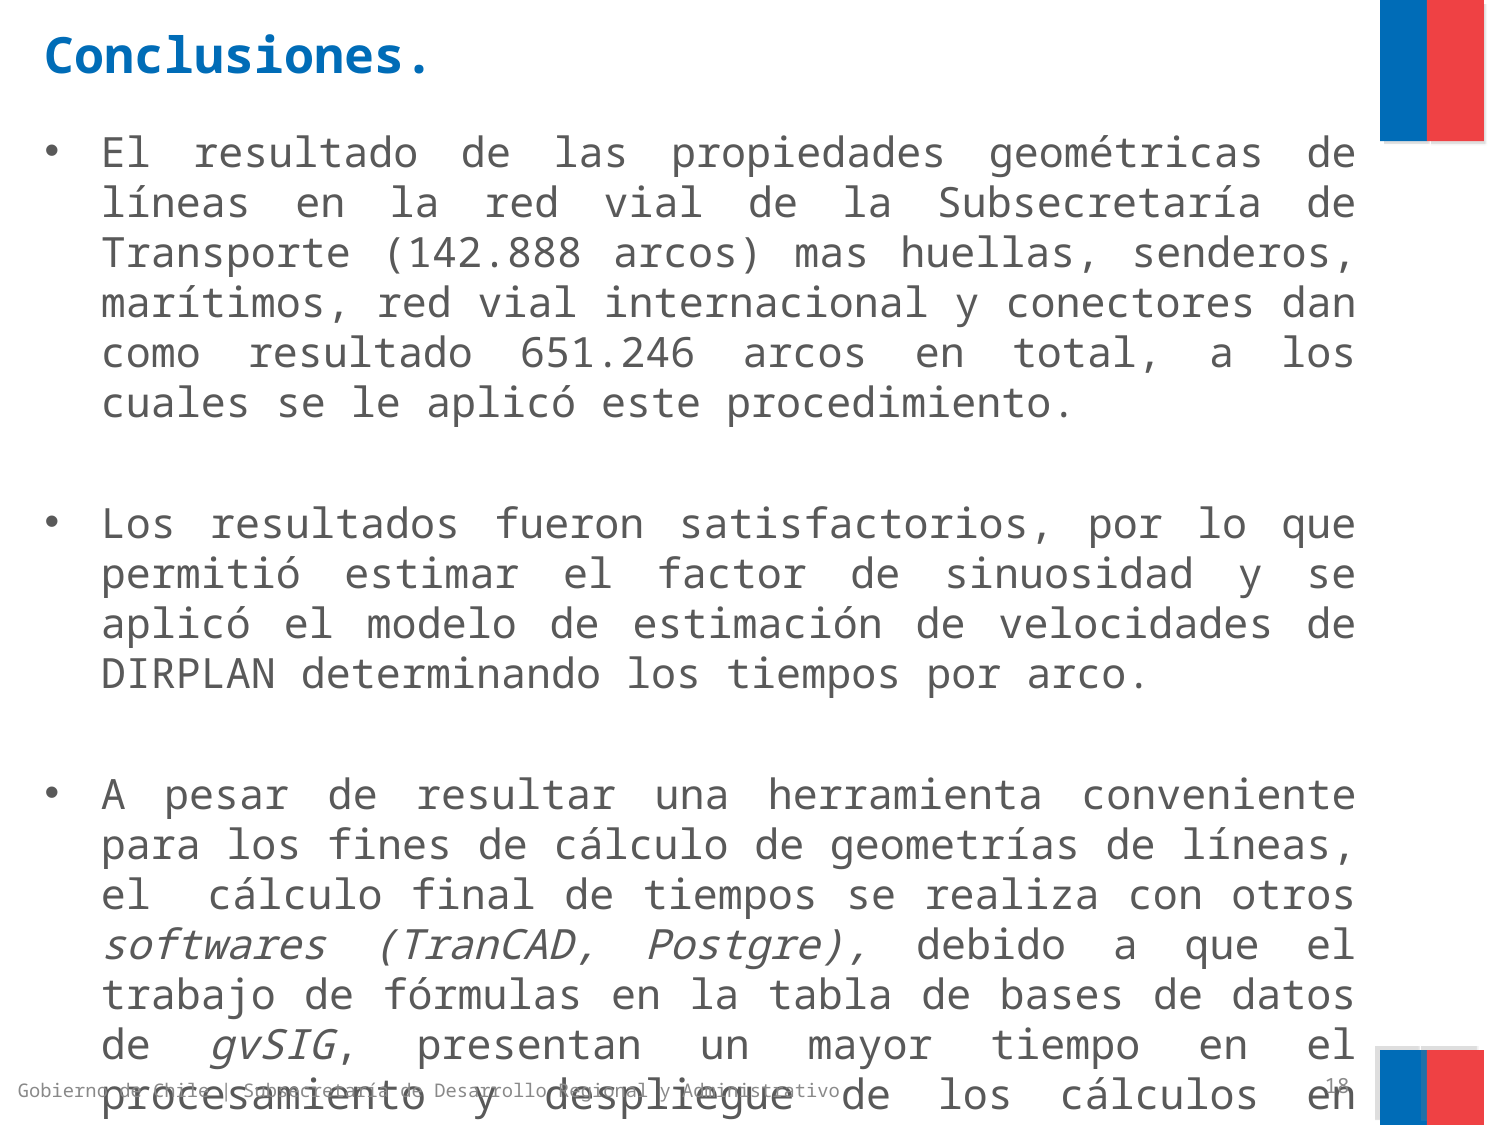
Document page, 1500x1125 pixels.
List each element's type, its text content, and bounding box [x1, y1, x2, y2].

text_box Gobierno de Chile | Subsecretaría de Desarrollo Regional y Administrativo [3, 1070, 976, 1112]
list El resultado de las propiedades geométricas de líneas en la red vial de la Subsecretaría de Transporte (142.888 arcos) mas huellas, senderos, marítimos, red vial internacional y conectores dan como resultado 651.246 arcos en total, a los cuales se le aplicó este procedimiento. Los resultados fueron satisfactorios, por lo que permitió estimar el factor de sinuosidad y se aplicó el modelo de estimación de velocidades de DIRPLAN determinando los tiempos por arco. A pesar de resultar una herramienta conveniente para los fines de cálculo de geometrías de líneas, el cálculo final de tiempos se realiza con otros softwares (TranCAD, Postgre), debido a que el trabajo de fórmulas en la tabla de bases de datos de gvSIG, presentan un mayor tiempo en el procesamiento y despliegue de los cálculos en tabla. [29, 118, 1371, 1074]
text_box <número> [1014, 1070, 1365, 1103]
title Conclusiones. [29, 16, 1369, 118]
